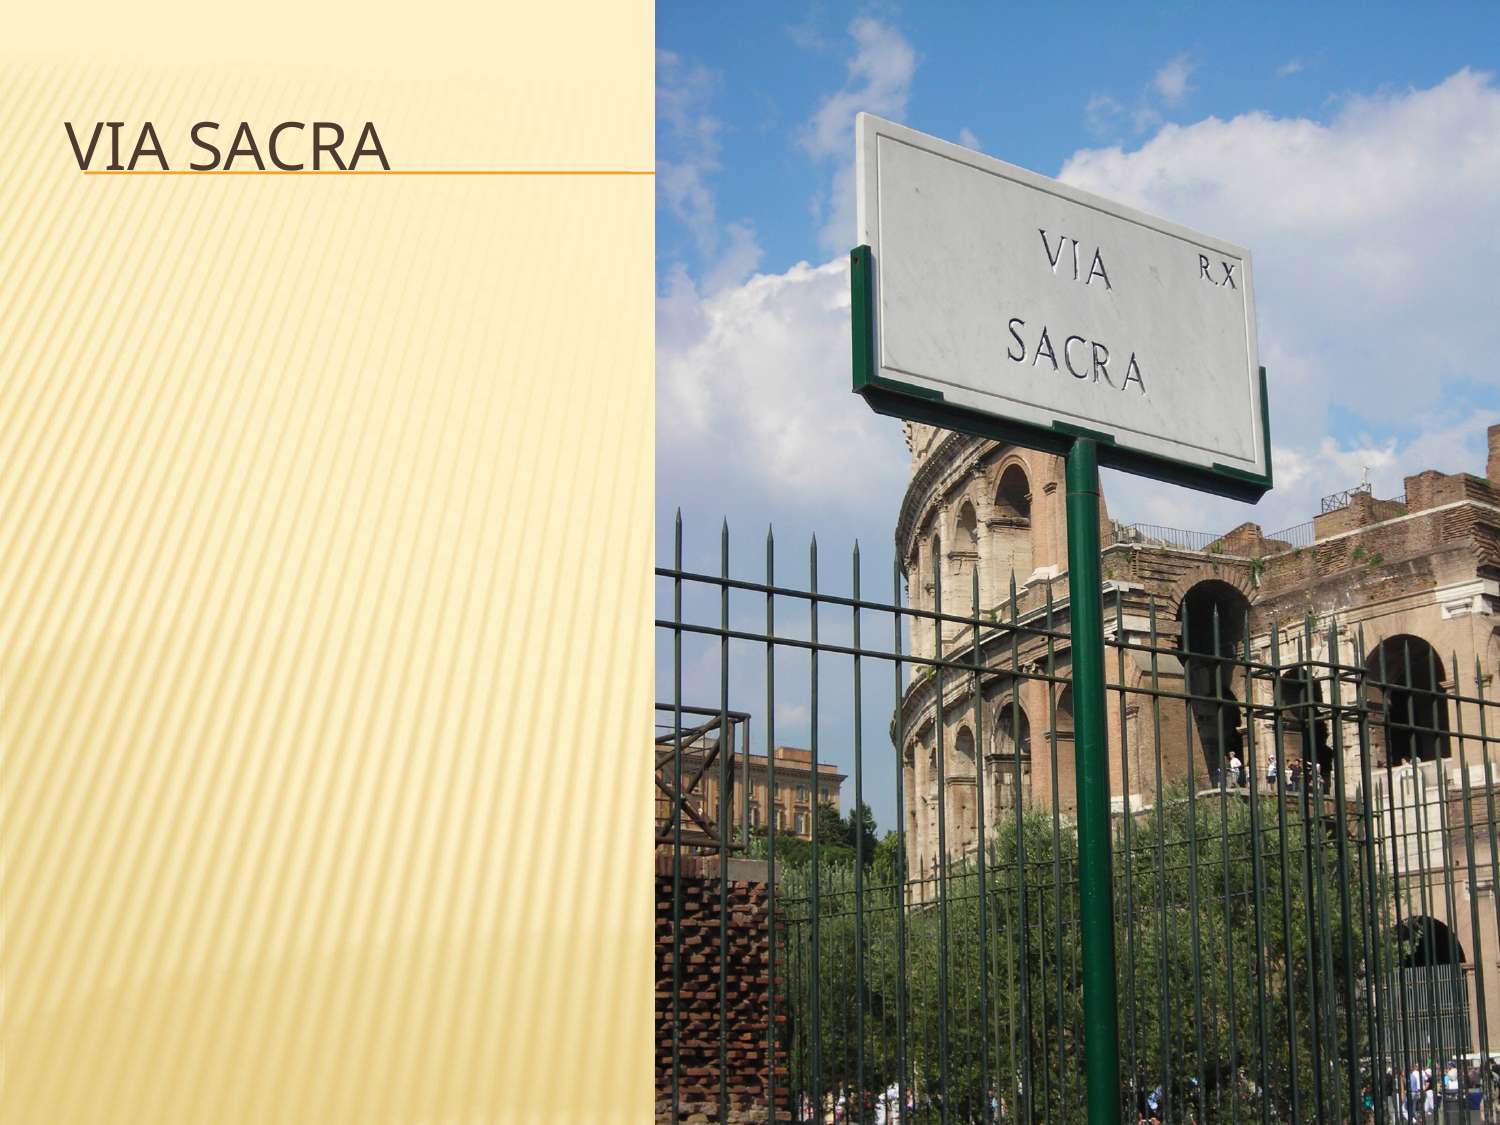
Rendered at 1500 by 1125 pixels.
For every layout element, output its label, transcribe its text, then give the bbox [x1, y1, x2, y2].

picture [0, 0, 1500, 1125]
title Via sacra [50, 75, 655, 213]
